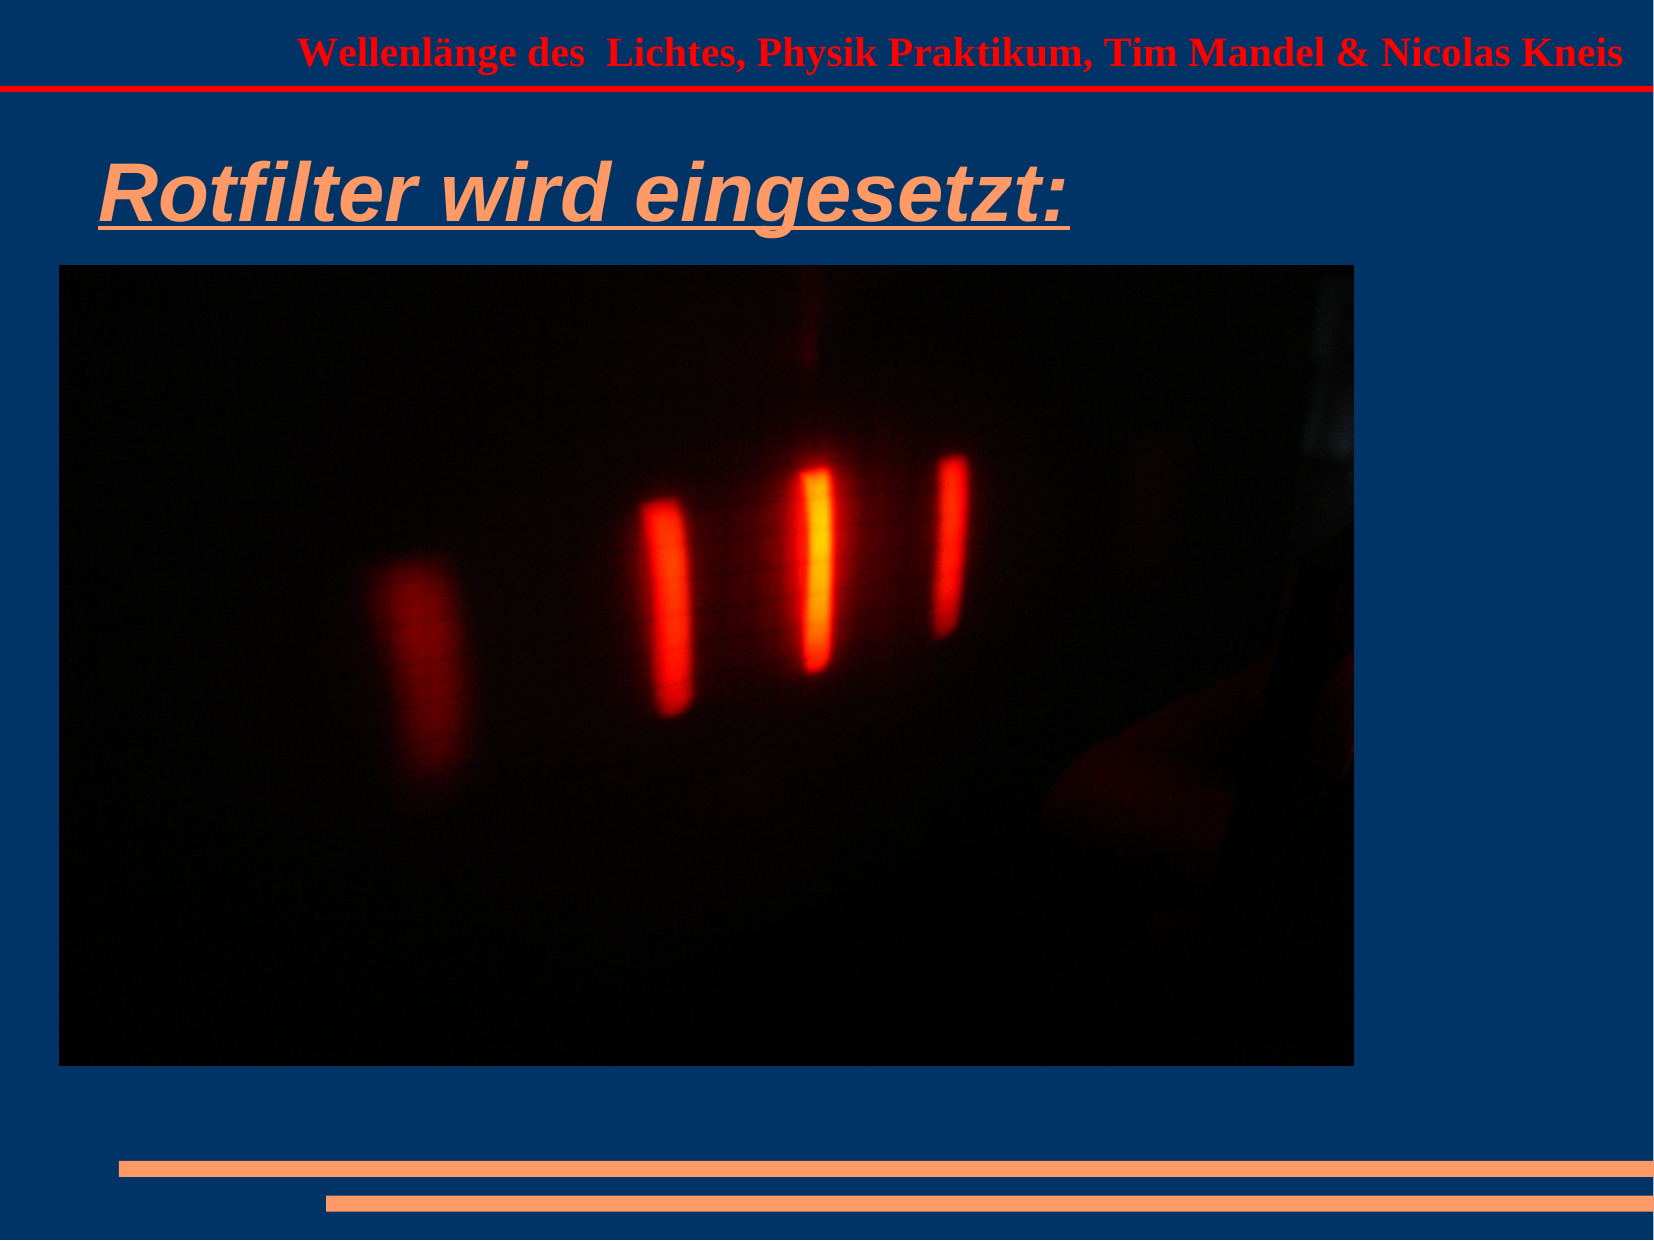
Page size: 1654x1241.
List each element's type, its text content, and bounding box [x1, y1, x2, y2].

picture [59, 265, 1354, 1066]
title Rotfilter wird eingesetzt: [98, 88, 1511, 296]
text_box Wellenlänge des Lichtes, Physik Praktikum, Tim Mandel & Nicolas Kneis [265, 29, 1625, 97]
